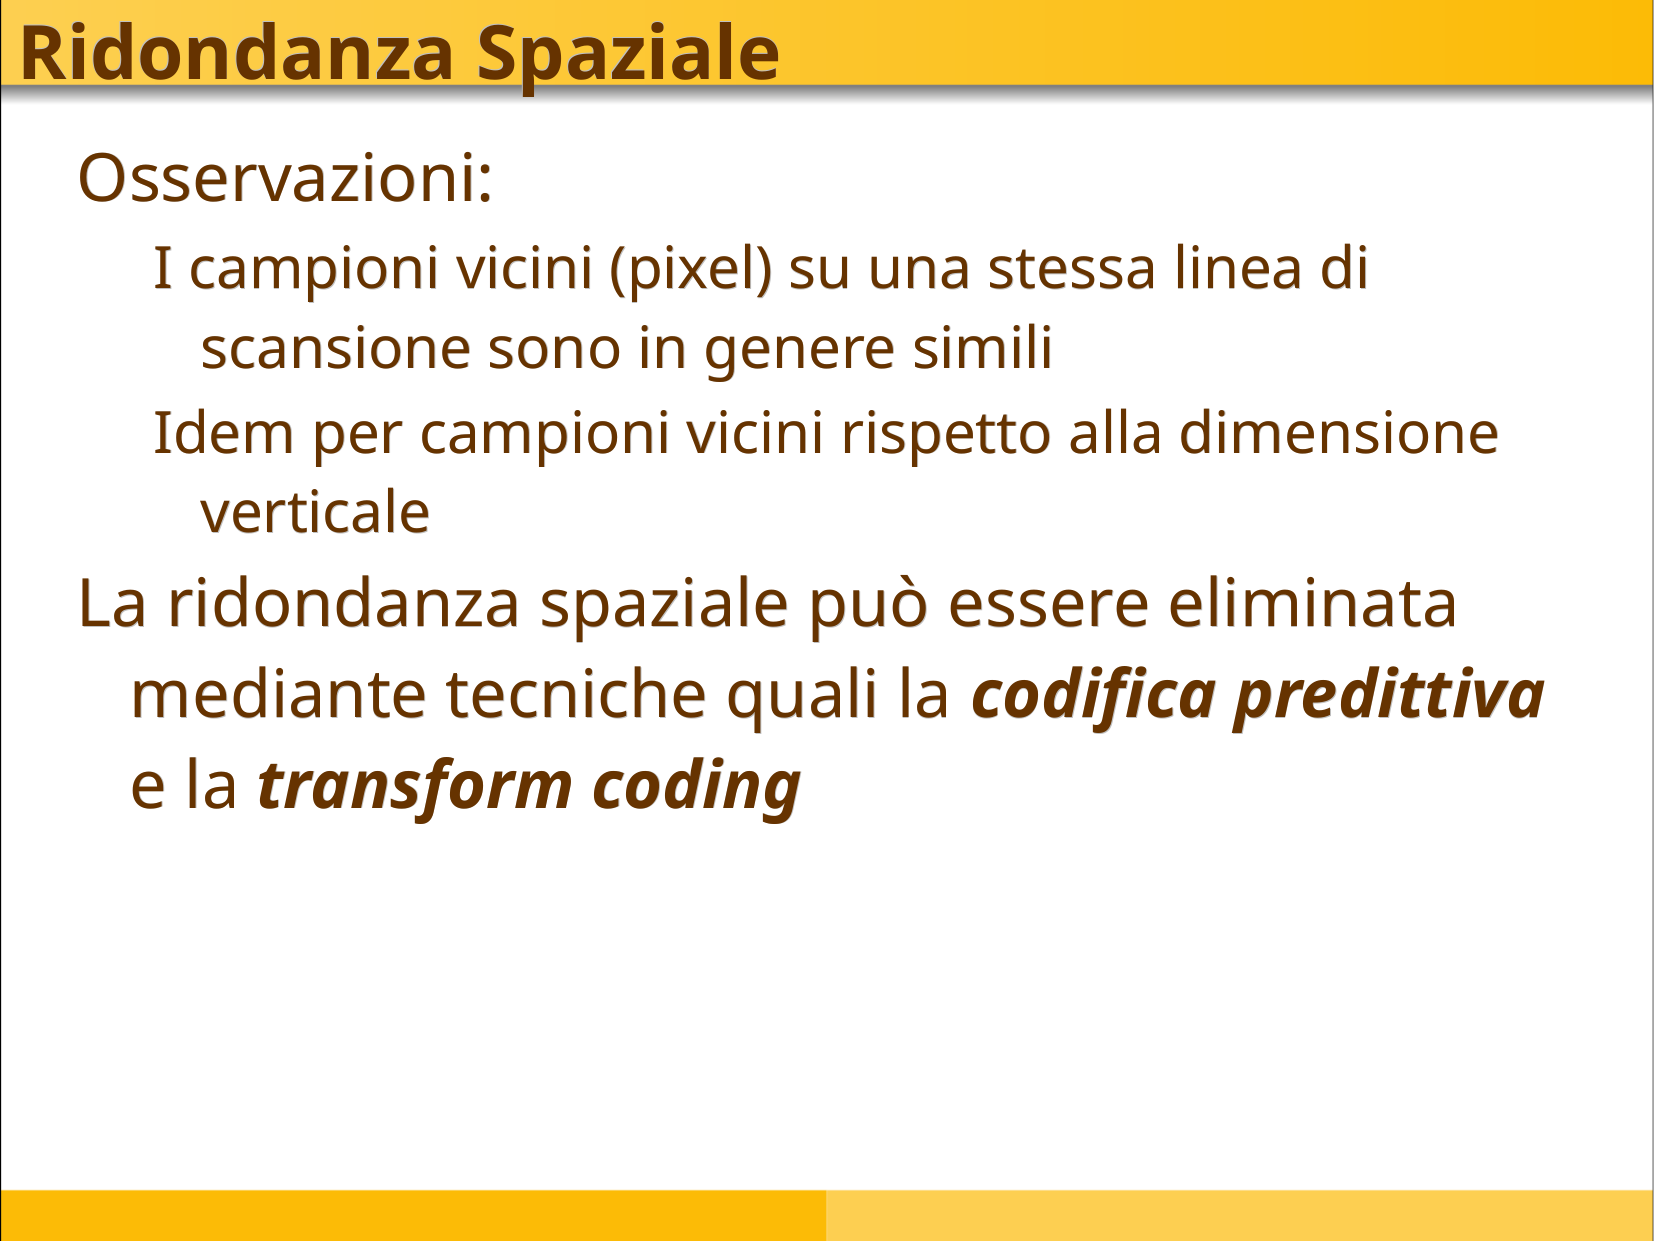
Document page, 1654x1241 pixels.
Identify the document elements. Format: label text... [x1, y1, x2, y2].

title Ridondanza Spaziale [0, 0, 1477, 87]
list Osservazioni: I campioni vicini (pixel) su una stessa linea di scansione sono in genere simili Idem per campioni vicini rispetto alla dimensione verticale La ridondanza spaziale può essere eliminata mediante tecniche quali la codifica predittiva e la transform coding [59, 129, 1595, 1149]
picture [0, 0, 1654, 1241]
